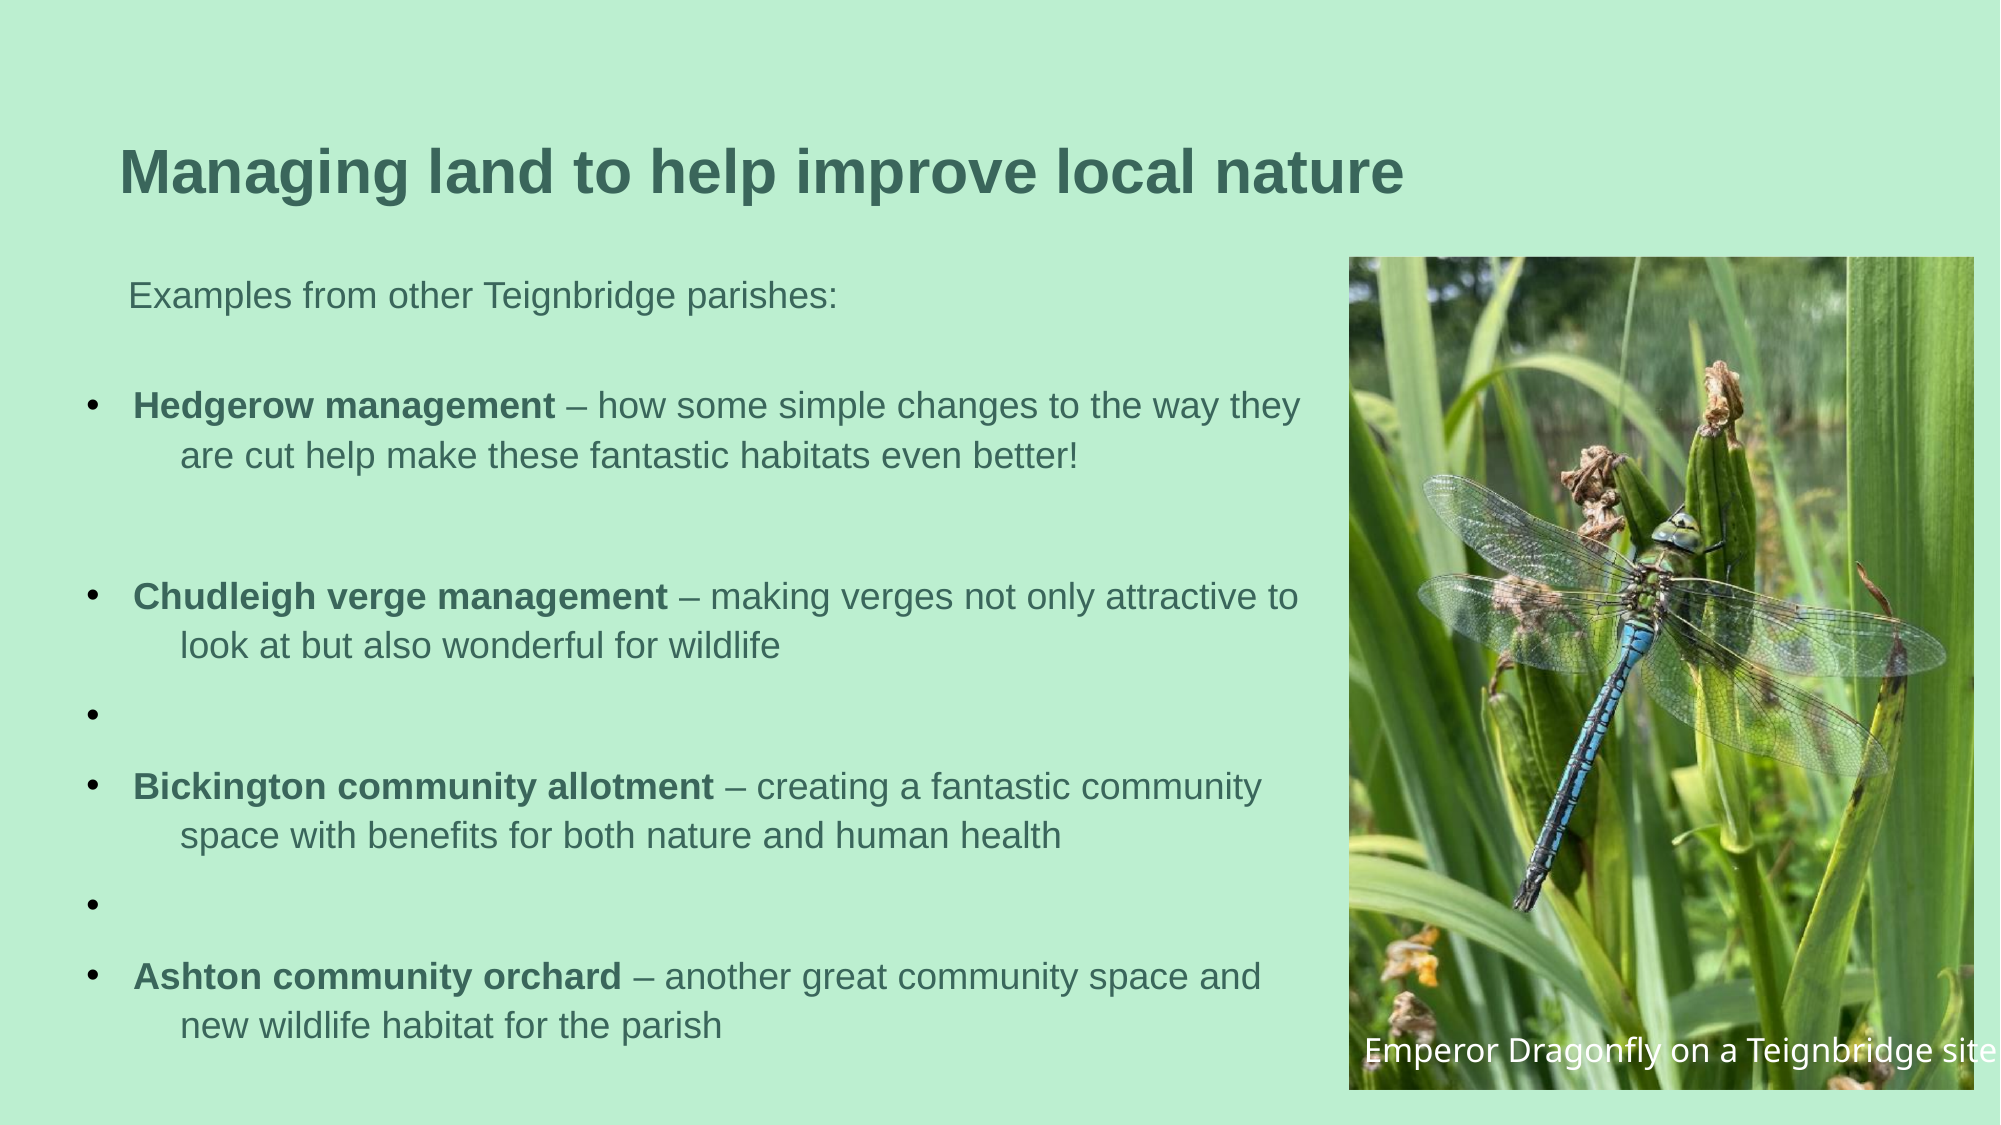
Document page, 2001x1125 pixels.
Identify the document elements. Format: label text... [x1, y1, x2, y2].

text_box Emperor Dragonfly on a Teignbridge site [1348, 1021, 1950, 1077]
list Hedgerow management – how some simple changes to the way they are cut help make these fantastic habitats even better! Chudleigh verge management – making verges not only attractive to look at but also wonderful for wildlife Bickington community allotment – creating a fantastic community space with benefits for both nature and human health Ashton community orchard – another great community space and new wildlife habitat for the parish [71, 369, 1338, 1090]
title Managing land to help improve local nature [104, 112, 1779, 215]
text_box Examples from other Teignbridge parishes: [113, 263, 873, 370]
picture [1348, 256, 1974, 1090]
